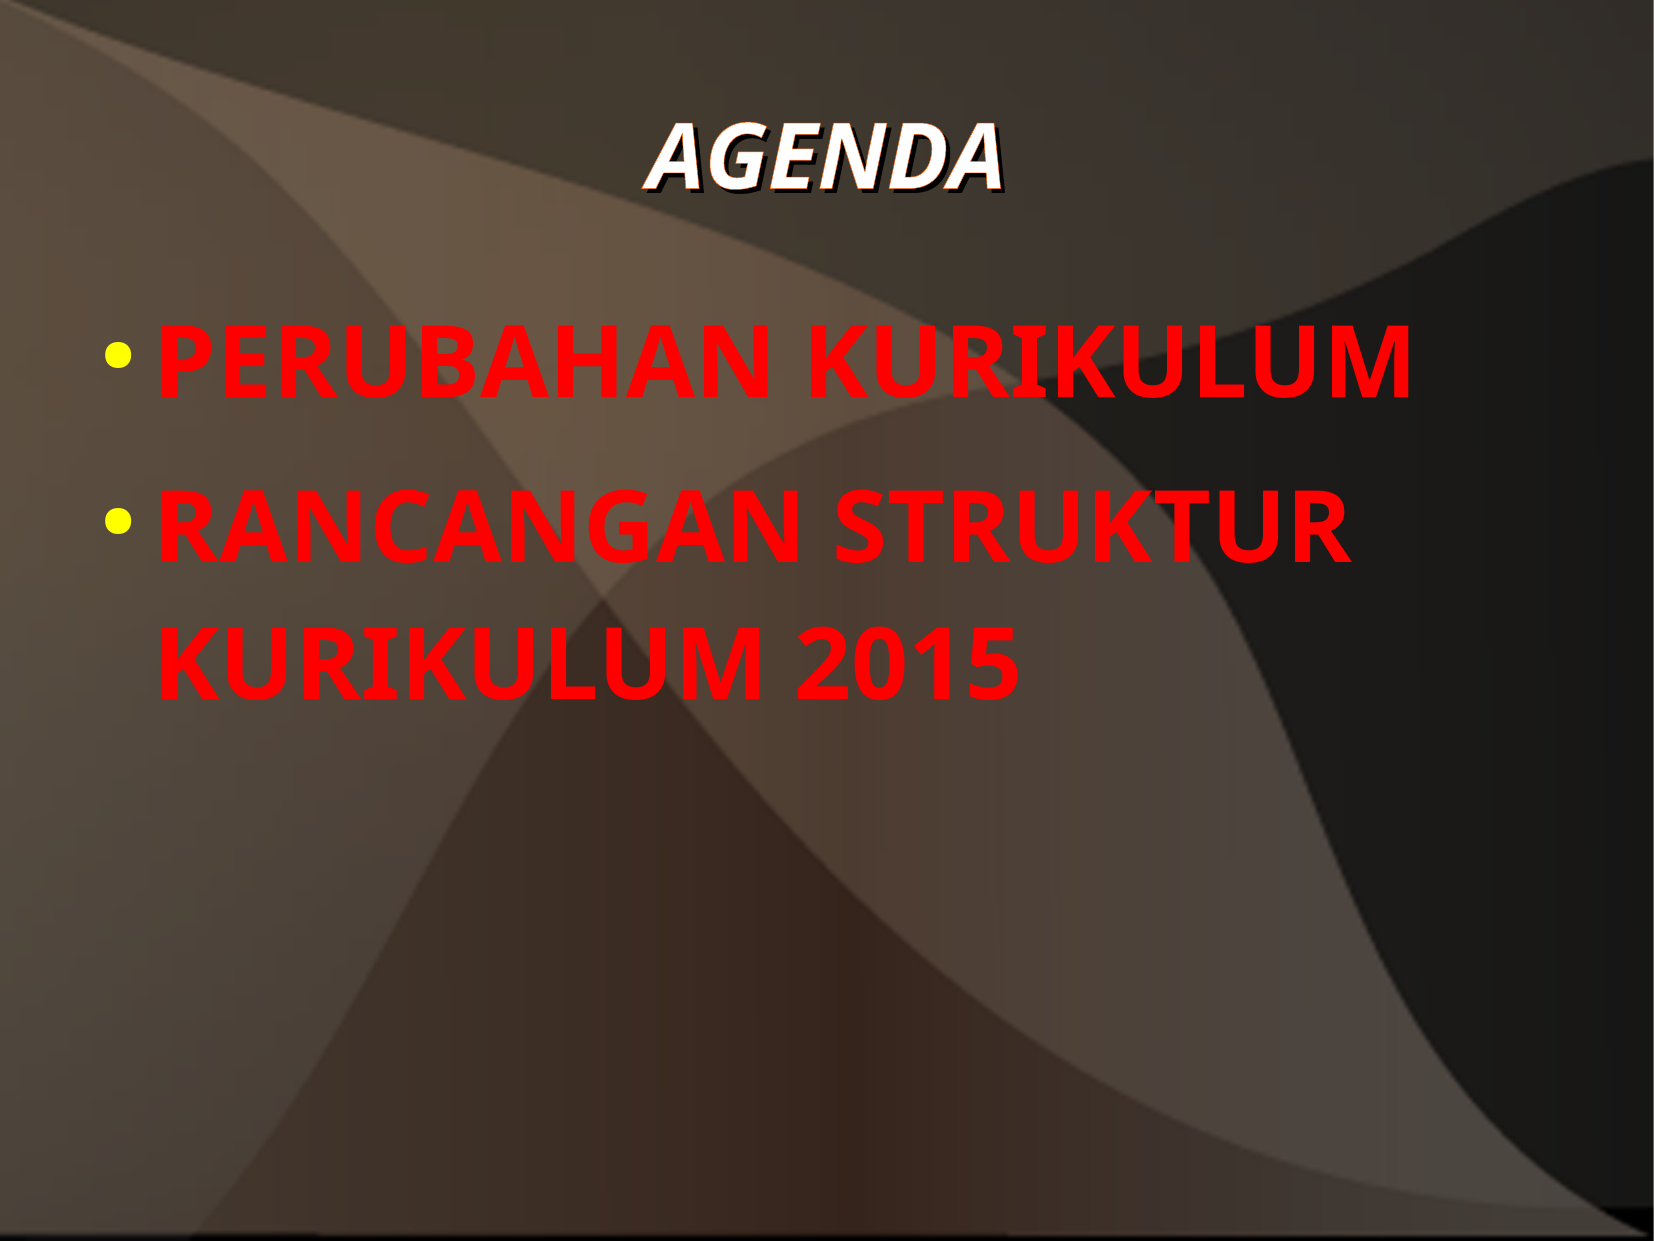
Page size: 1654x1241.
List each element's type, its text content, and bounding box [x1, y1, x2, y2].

list PERUBAHAN KURIKULUM RANCANGAN STRUKTUR KURIKULUM 2015 [82, 290, 1571, 1010]
picture [0, 0, 1654, 1241]
title AGENDA [82, 49, 1571, 257]
